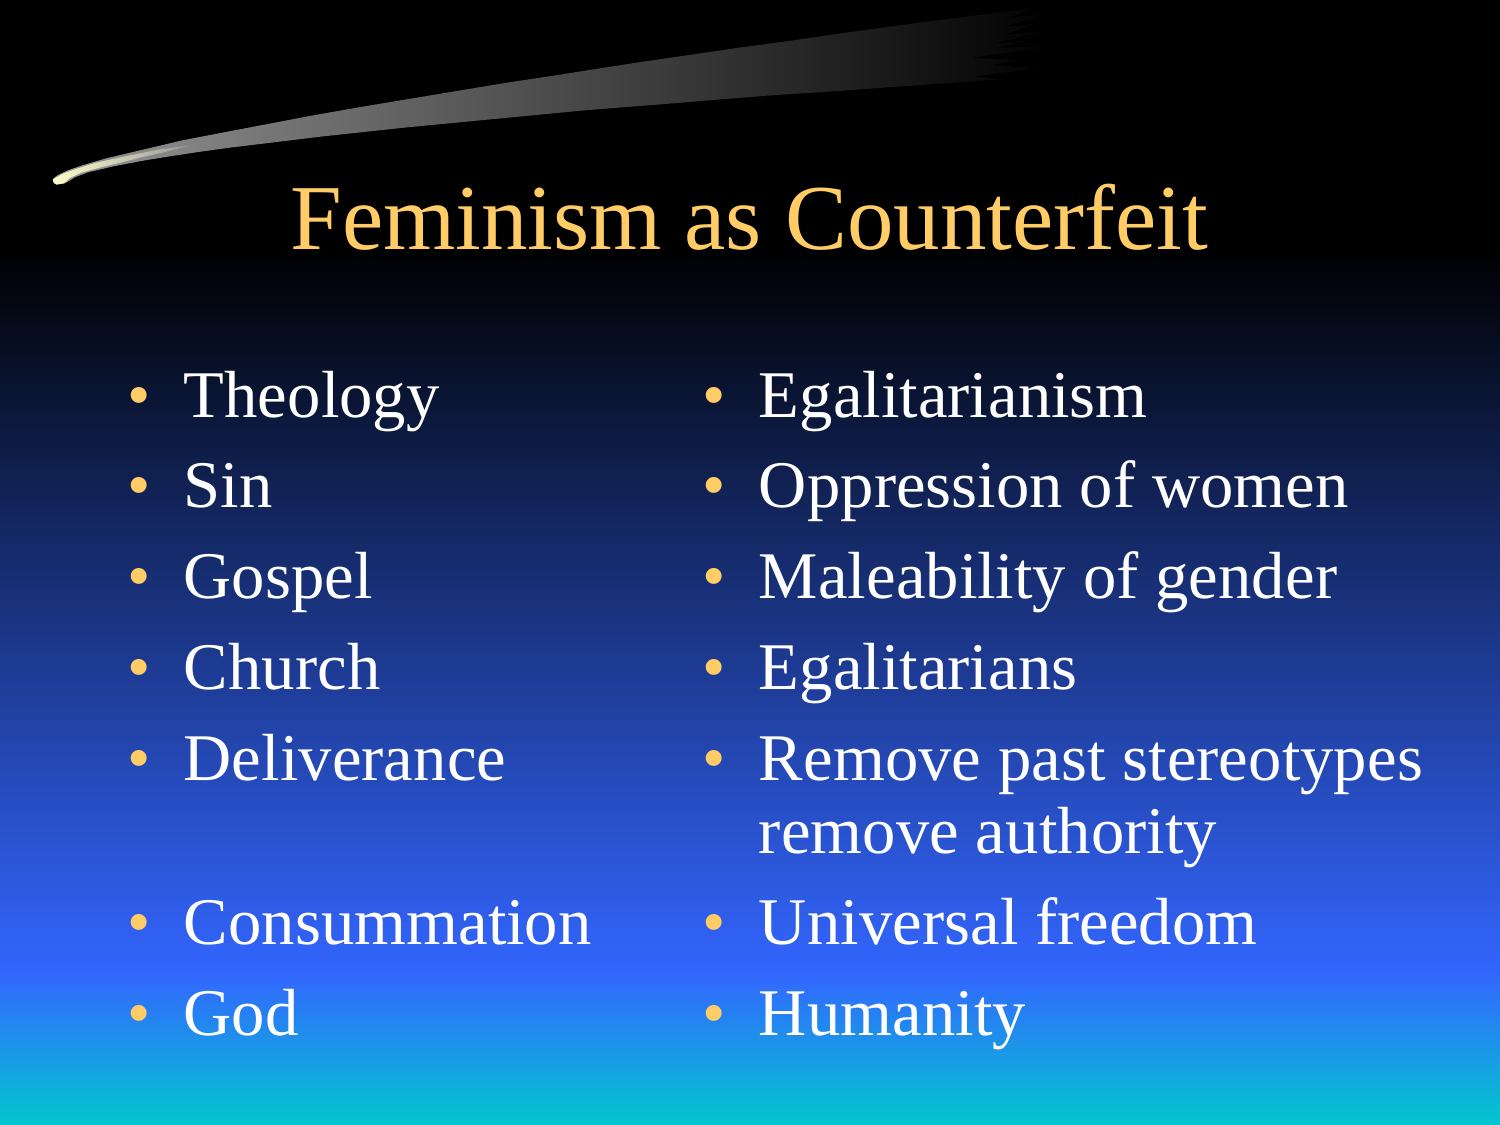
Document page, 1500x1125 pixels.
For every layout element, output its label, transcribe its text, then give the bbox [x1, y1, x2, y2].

title Feminism as Counterfeit [112, 124, 1388, 313]
list Egalitarianism Oppression of women Maleability of gender Egalitarians Remove past stereotypes remove authority Universal freedom Humanity [738, 350, 1500, 1058]
list Theology Sin Gospel Church Deliverance Consummation God [112, 350, 738, 1058]
